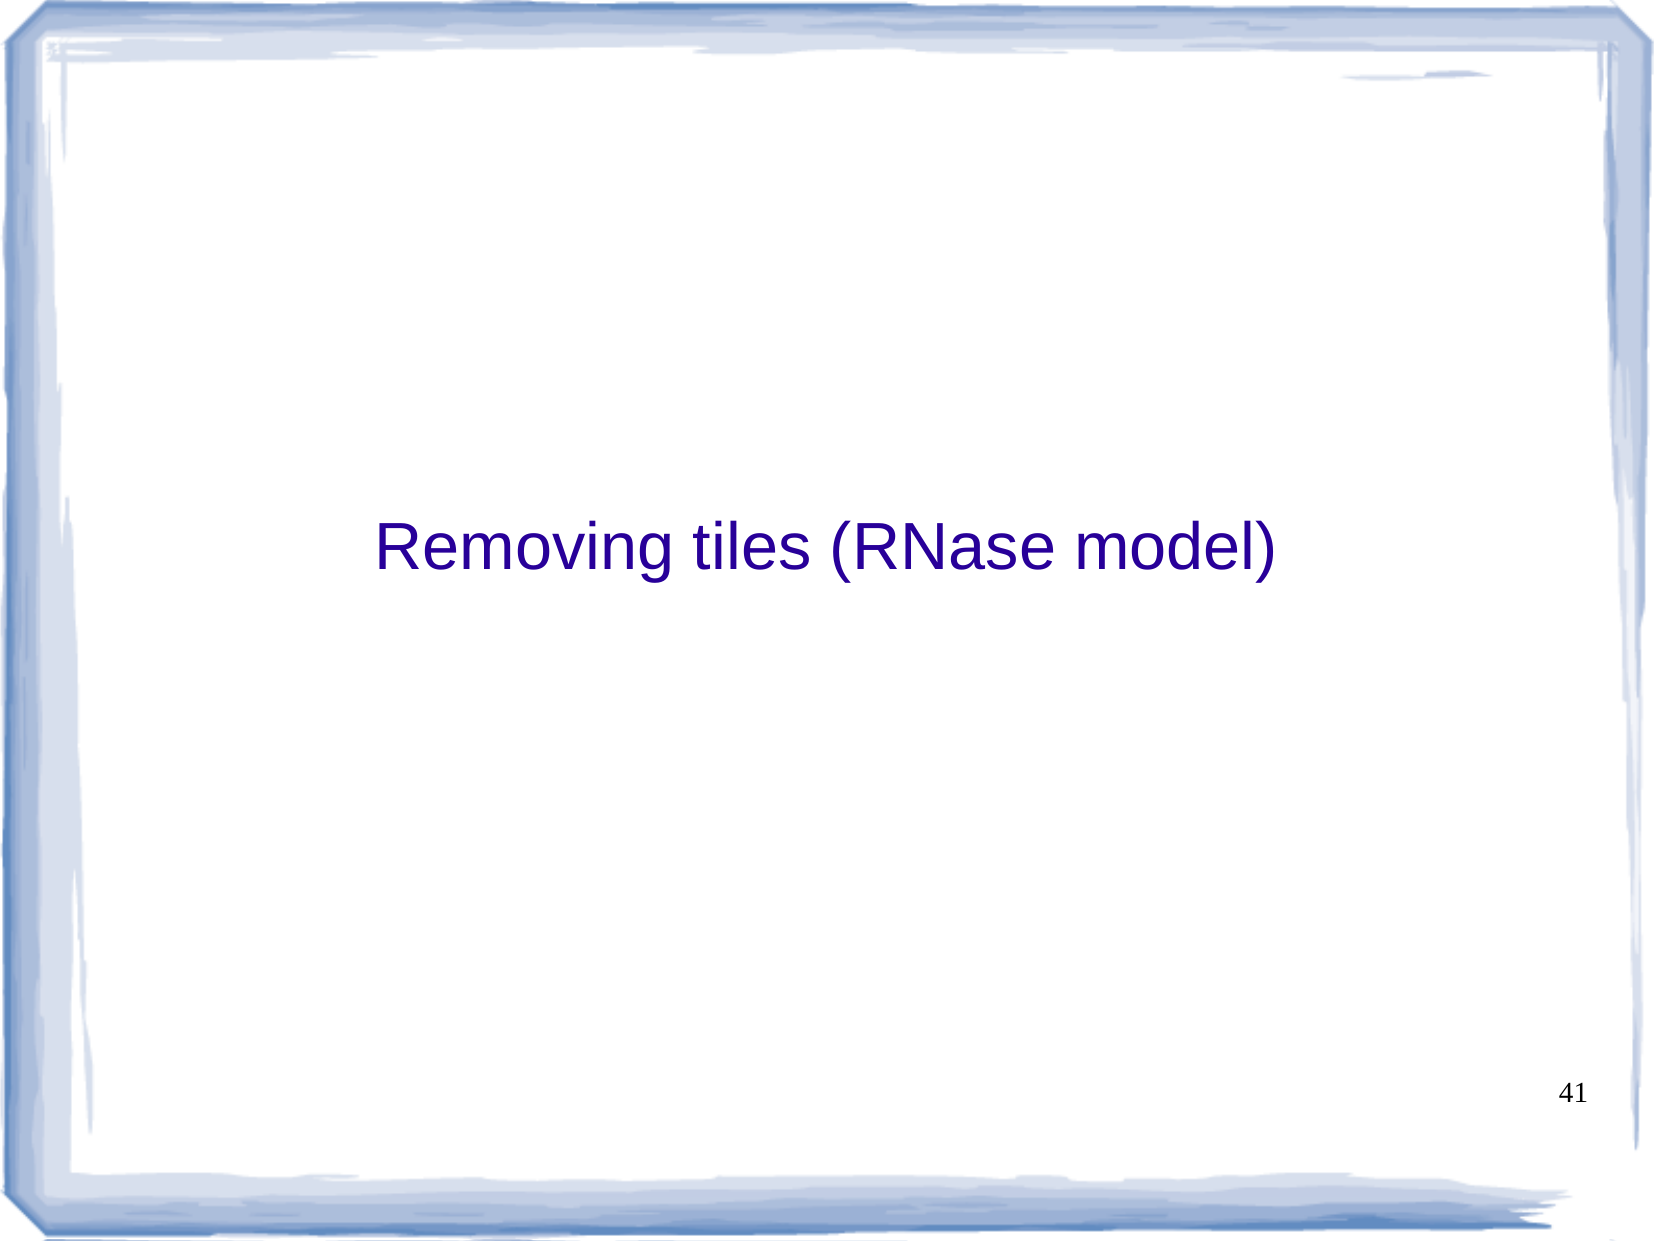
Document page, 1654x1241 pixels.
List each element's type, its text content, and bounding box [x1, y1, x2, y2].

subtitle Removing tiles (RNase model) [82, 49, 1571, 1045]
picture [0, 0, 1654, 1241]
